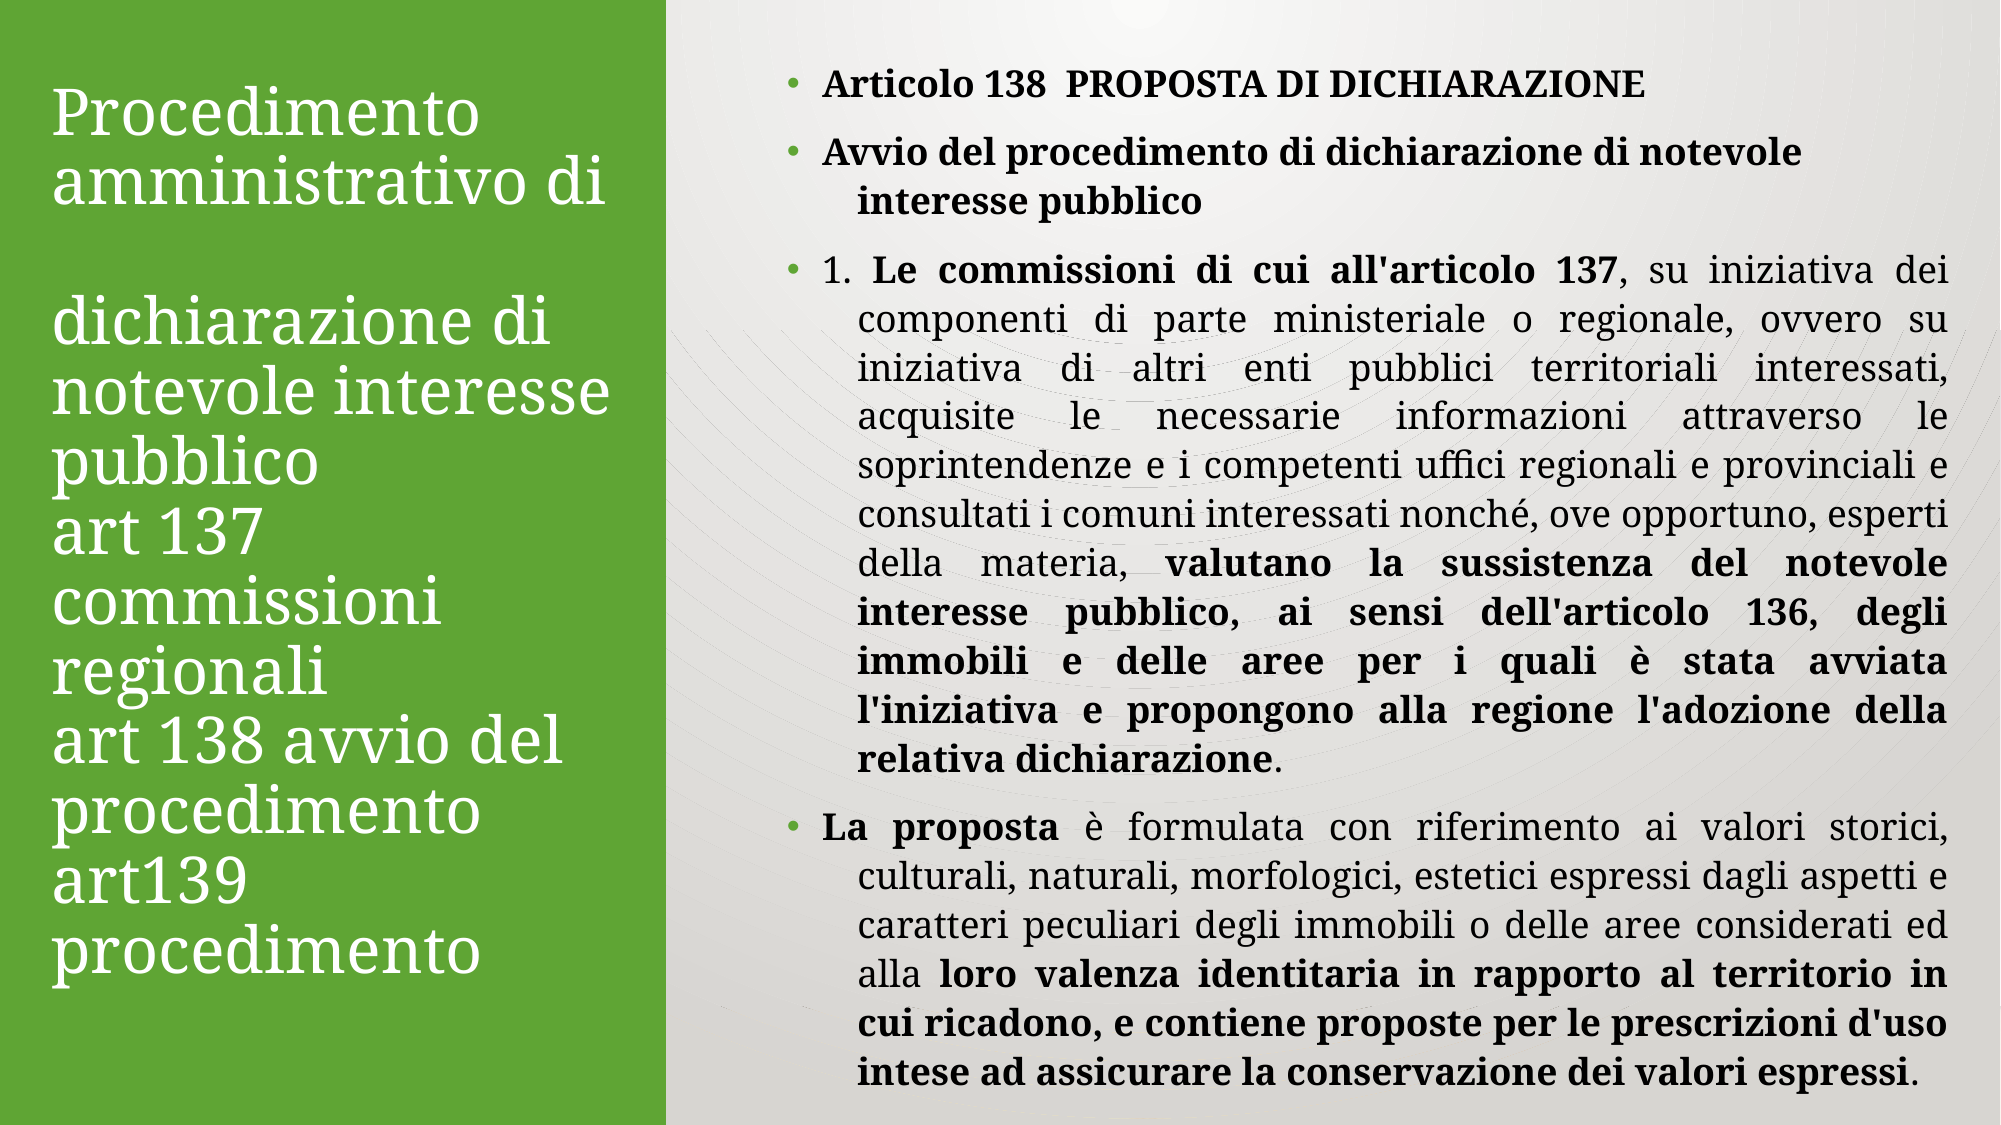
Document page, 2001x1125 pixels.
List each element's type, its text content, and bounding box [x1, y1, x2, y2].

list Articolo 138 PROPOSTA DI DICHIARAZIONE Avvio del procedimento di dichiarazione di notevole interesse pubblico 1. Le commissioni di cui all'articolo 137, su iniziativa dei componenti di parte ministeriale o regionale, ovvero su iniziativa di altri enti pubblici territoriali interessati, acquisite le necessarie informazioni attraverso le soprintendenze e i competenti uffici regionali e provinciali e consultati i comuni interessati nonché, ove opportuno, esperti della materia, valutano la sussistenza del notevole interesse pubblico, ai sensi dell'articolo 136, degli immobili e delle aree per i quali è stata avviata l'iniziativa e propongono alla regione l'adozione della relativa dichiarazione. La proposta è formulata con riferimento ai valori storici, culturali, naturali, morfologici, estetici espressi dagli aspetti e caratteri peculiari degli immobili o delle aree considerati ed alla loro valenza identitaria in rapporto al territorio in cui ricadono, e contiene proposte per le prescrizioni d'uso intese ad assicurare la conservazione dei valori espressi. [771, 48, 1965, 1125]
title Procedimento amministrativo di dichiarazione di notevole interesse pubblico art 137 commissioni regionali art 138 avvio del procedimento art139 procedimento [35, 71, 632, 1061]
text_box [0, 0, 2000, 1125]
